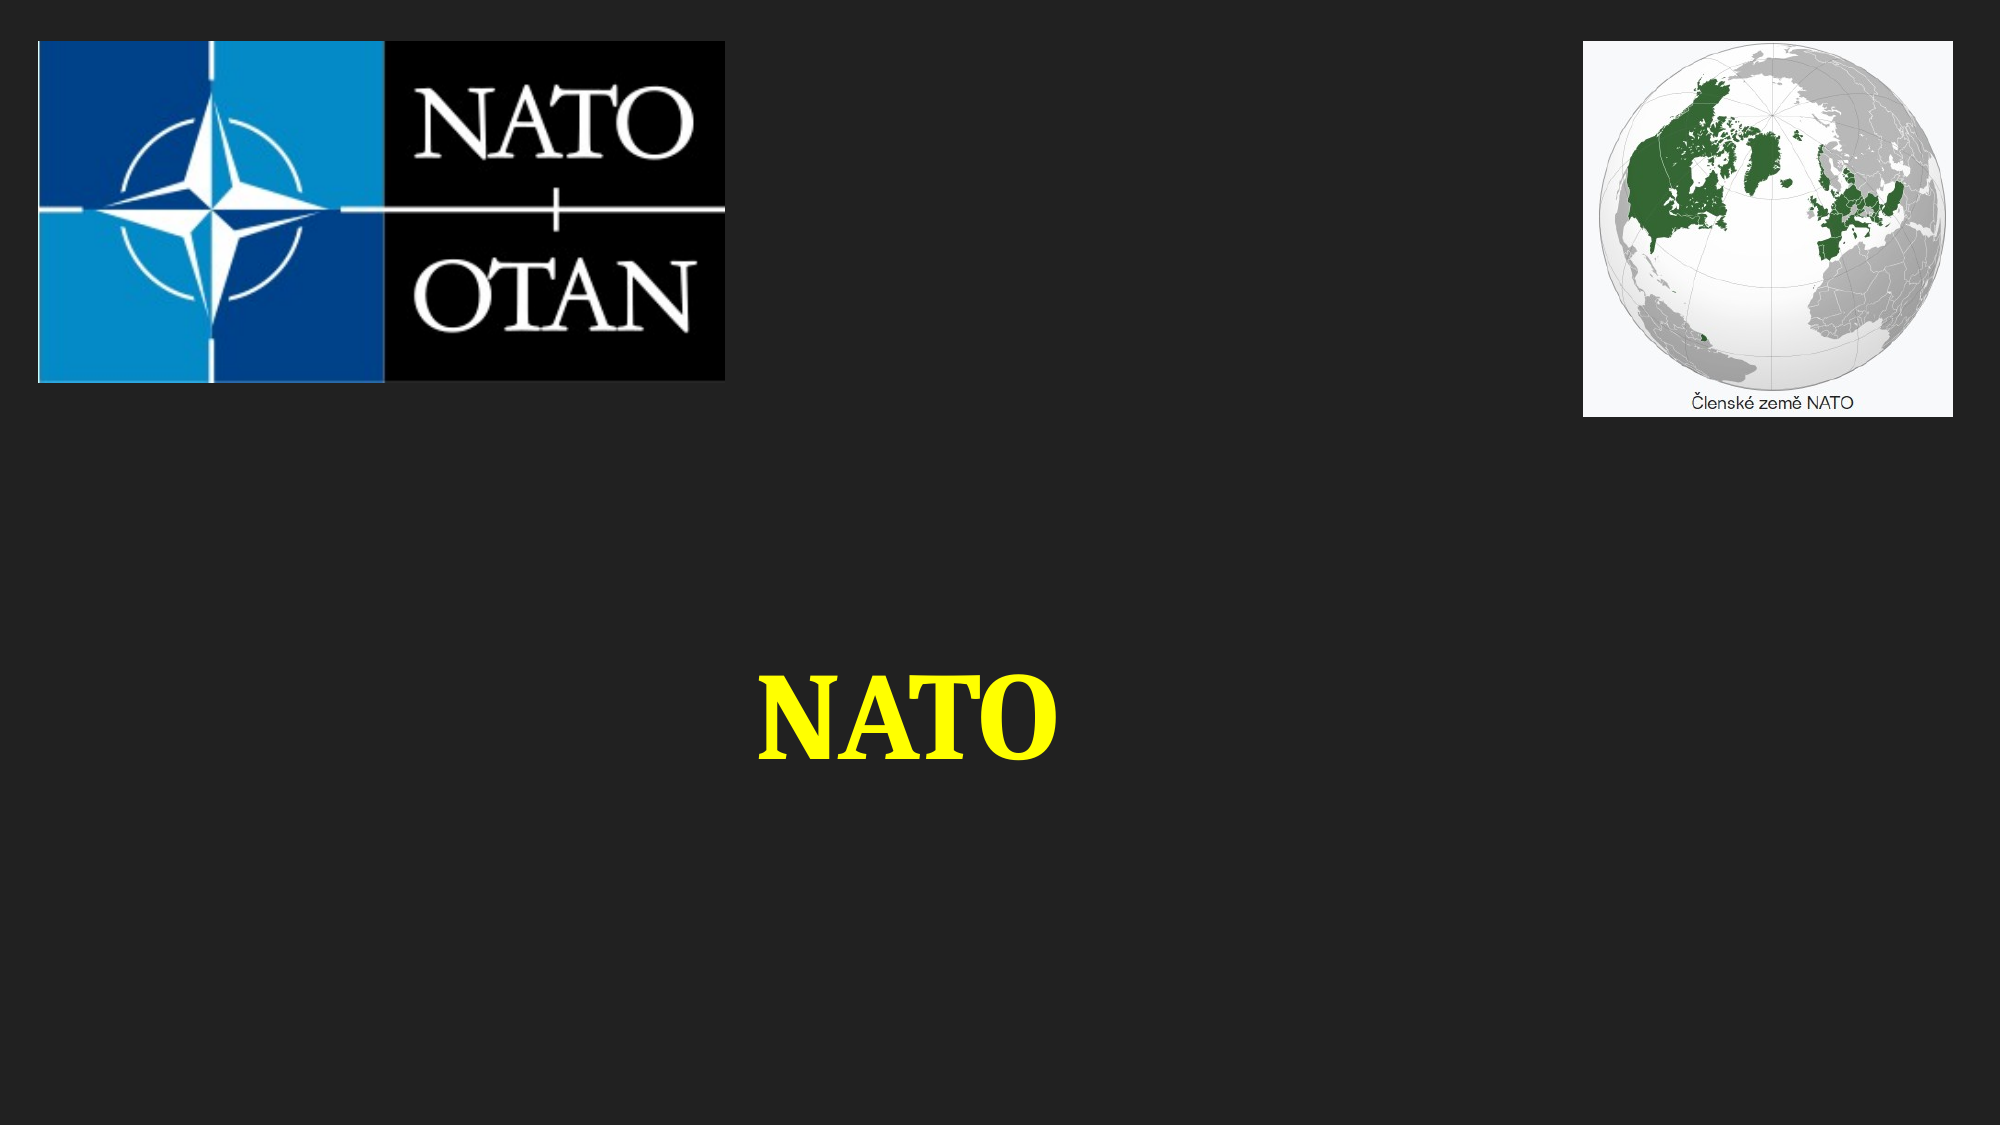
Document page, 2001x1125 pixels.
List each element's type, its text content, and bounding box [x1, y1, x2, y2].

text_box NATO [740, 627, 1167, 794]
picture [1583, 41, 1953, 417]
picture [38, 41, 725, 383]
picture [229, 117, 303, 193]
